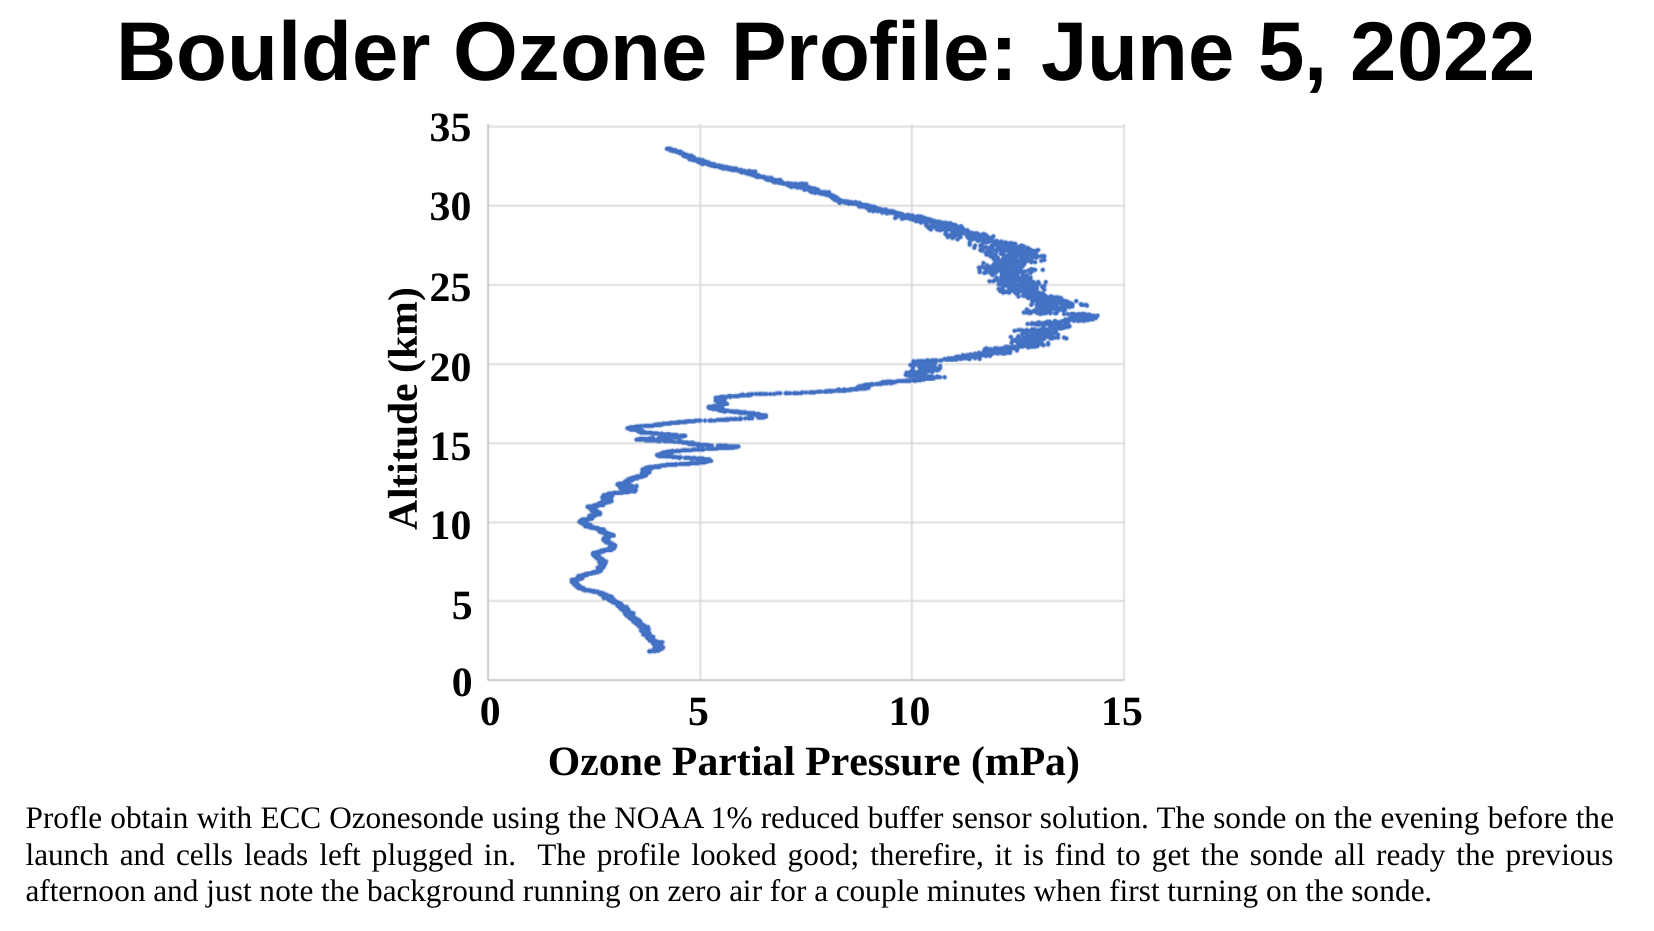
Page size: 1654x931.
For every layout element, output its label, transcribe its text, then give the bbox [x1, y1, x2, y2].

text_box 10 [429, 496, 472, 550]
text_box Altitude (km) [367, 272, 433, 545]
text_box 0 [479, 682, 501, 736]
text_box 35 [429, 98, 472, 152]
text_box Profle obtain with ECC Ozonesonde using the NOAA 1% reduced buffer sensor solution. The sonde on the evening before the launch and cells leads left plugged in. The profile looked good; therefire, it is find to get the sonde all ready the previous afternoon and just note the background running on zero air for a couple minutes when first turning on the sonde. [25, 800, 1645, 909]
text_box 5 [688, 682, 710, 736]
text_box 5 [451, 576, 473, 630]
text_box 10 [888, 682, 931, 736]
text_box 30 [429, 177, 472, 231]
text_box 25 [429, 258, 472, 312]
text_box 0 [451, 653, 473, 707]
text_box 20 [429, 337, 472, 391]
text_box Ozone Partial Pressure (mPa) [533, 726, 1096, 792]
picture [390, 124, 1140, 776]
text_box 15 [1101, 682, 1144, 736]
text_box Boulder Ozone Profile: June 5, 2022 [0, 0, 1654, 101]
text_box 15 [429, 416, 472, 471]
